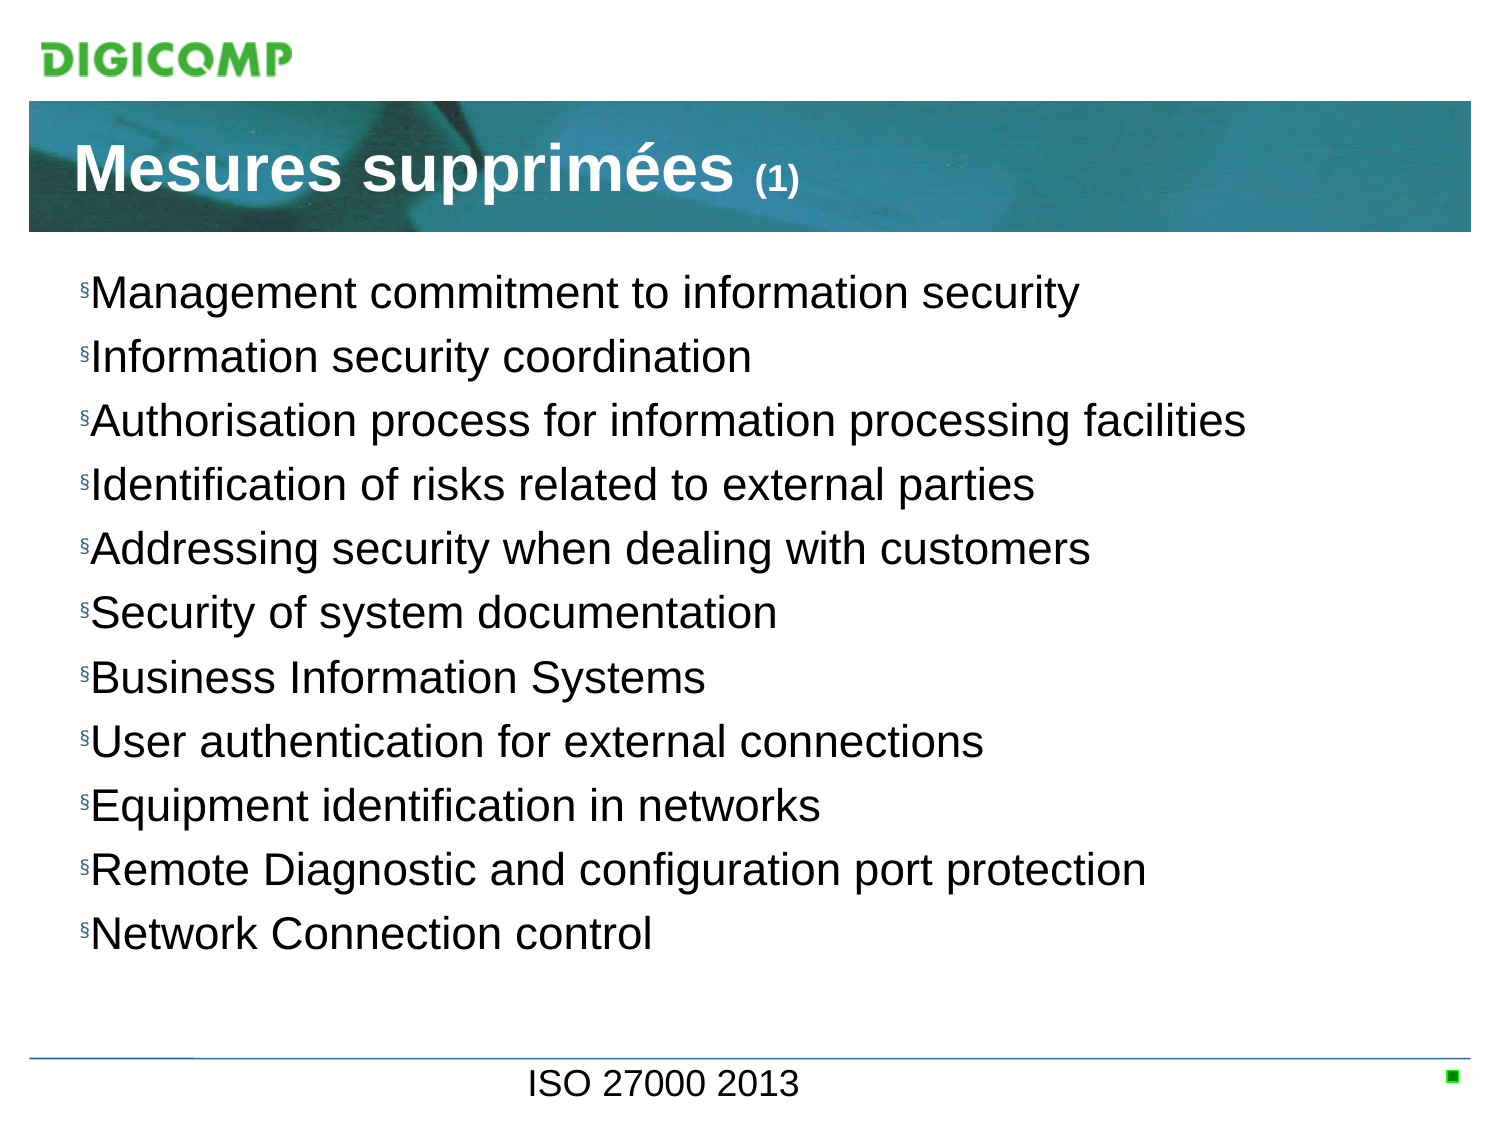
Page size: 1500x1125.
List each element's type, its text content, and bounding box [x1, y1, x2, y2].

list Management commitment to information security Information security coordination Authorisation process for information processing facilities Identification of risks related to external parties Addressing security when dealing with customers Security of system documentation Business Information Systems User authentication for external connections Equipment identification in networks Remote Diagnostic and configuration port protection Network Connection control [64, 255, 1424, 1035]
title Mesures supprimées (1) [58, 117, 1429, 212]
text_box ISO 27000 2013 [512, 1051, 988, 1118]
text_box [1446, 1070, 1459, 1083]
